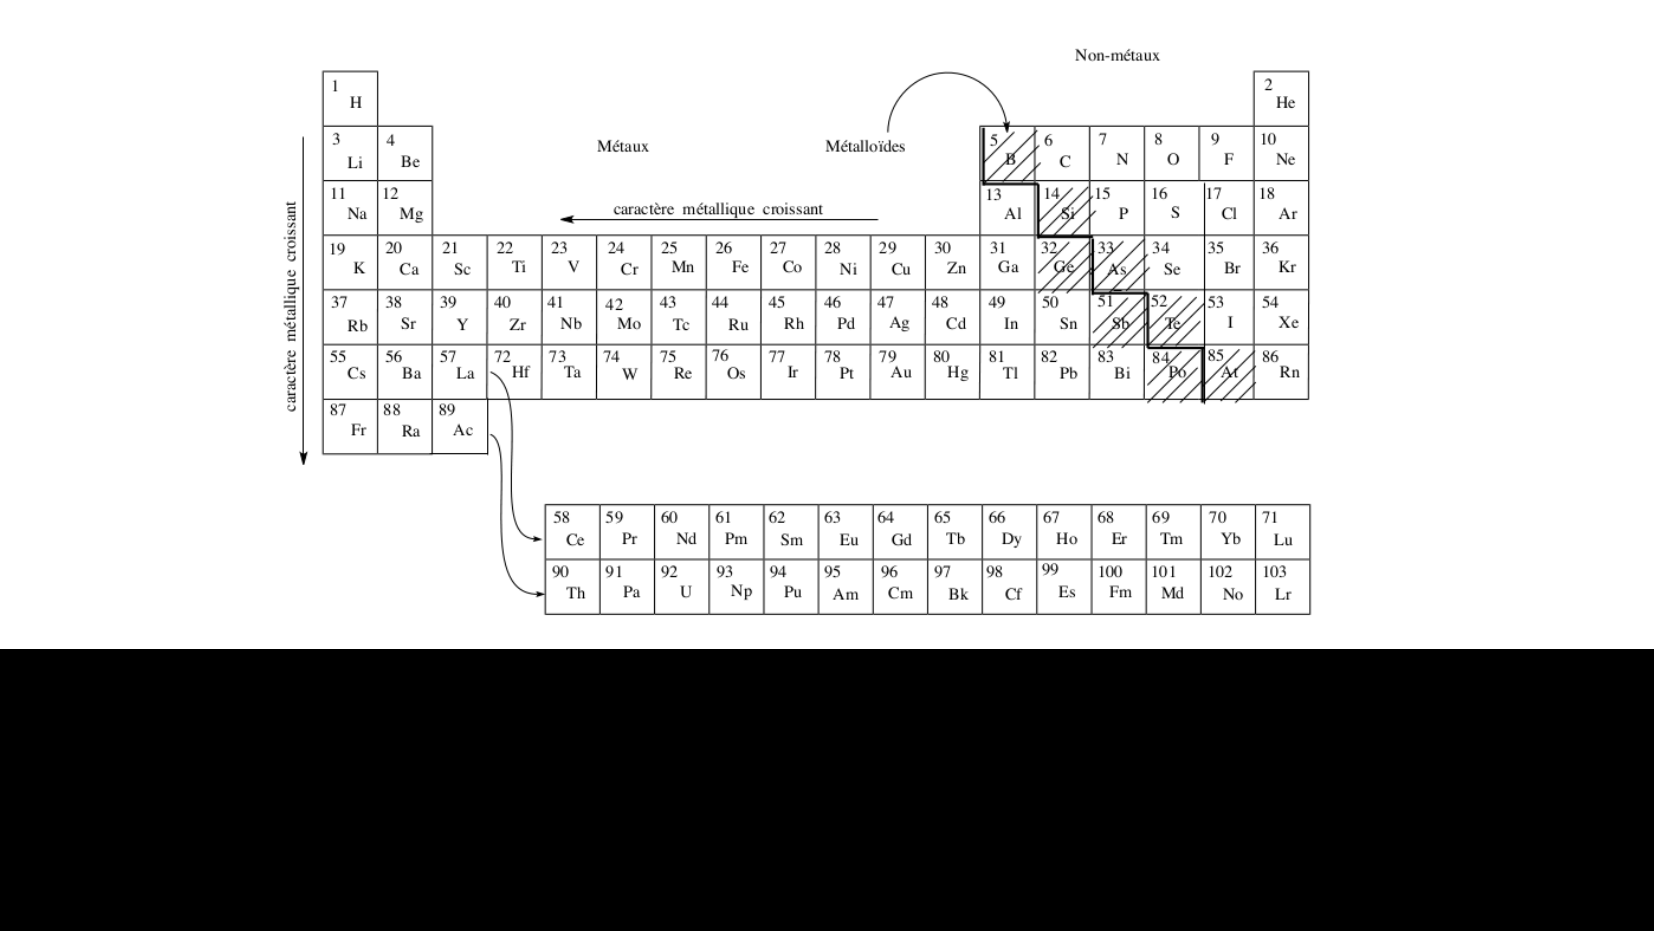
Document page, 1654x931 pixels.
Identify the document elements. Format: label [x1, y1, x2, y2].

picture [279, 17, 1320, 634]
text_box [0, 649, 1654, 931]
